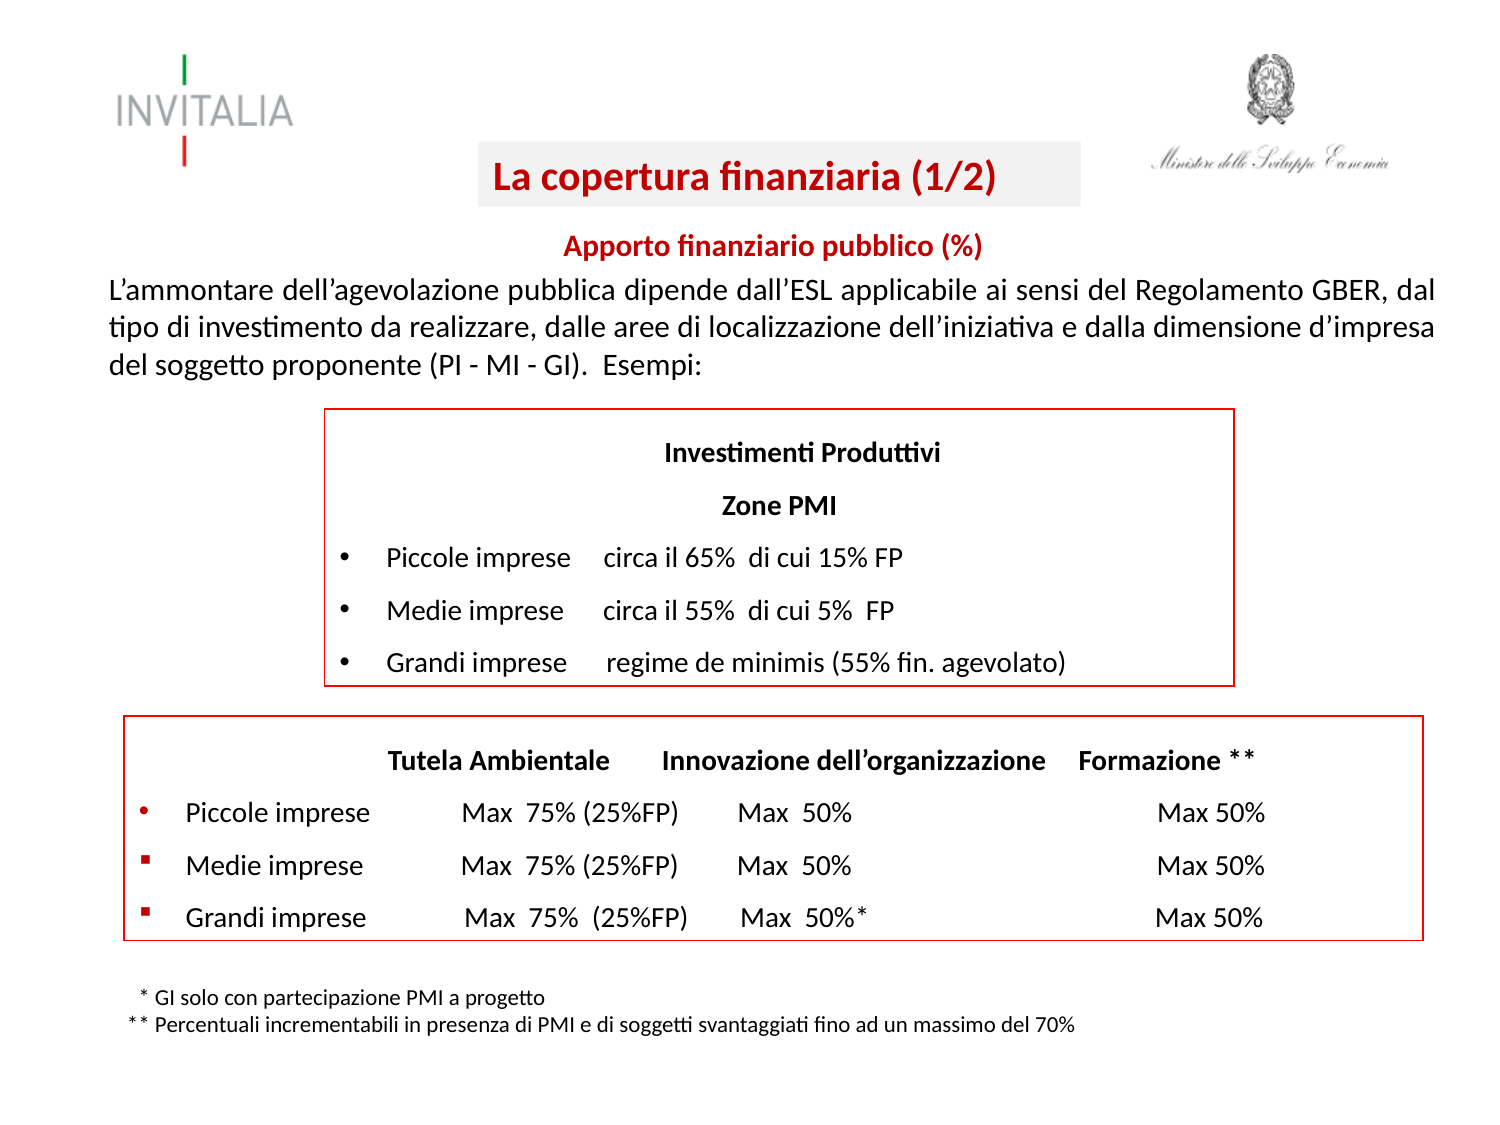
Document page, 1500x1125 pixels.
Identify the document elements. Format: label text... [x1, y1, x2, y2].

text_box ** GI solo con partecipazione PMI a progetto ** Percentuali incrementabili in presenza di PMI e di soggetti svantaggiati fino ad un massimo del 70% [112, 952, 1427, 1103]
text_box Investimenti Produttivi Zone PMI Piccole imprese circa il 65% di cui 15% FP Medie imprese circa il 55% di cui 5% FP Grandi imprese regime de minimis (55% fin. agevolato) [324, 408, 1235, 686]
picture [76, 54, 302, 173]
text_box Tutela Ambientale Innovazione dell’organizzazione Formazione ** Piccole imprese Max 75% (25%FP) Max 50% Max 50% Medie imprese Max 75% (25%FP) Max 50% Max 50% Grandi imprese Max 75% (25%FP) Max 50%* Max 50% [123, 715, 1424, 941]
text_box La copertura finanziaria (1/2) [478, 141, 1081, 207]
text_box Apporto finanziario pubblico (%) L’ammontare dell’agevolazione pubblica dipende dall’ESL applicabile ai sensi del Regolamento GBER, dal tipo di investimento da realizzare, dalle aree di localizzazione dell’iniziativa e dalla dimensione d’impresa del soggetto proponente (PI - MI - GI). Esempi: [94, 218, 1453, 390]
